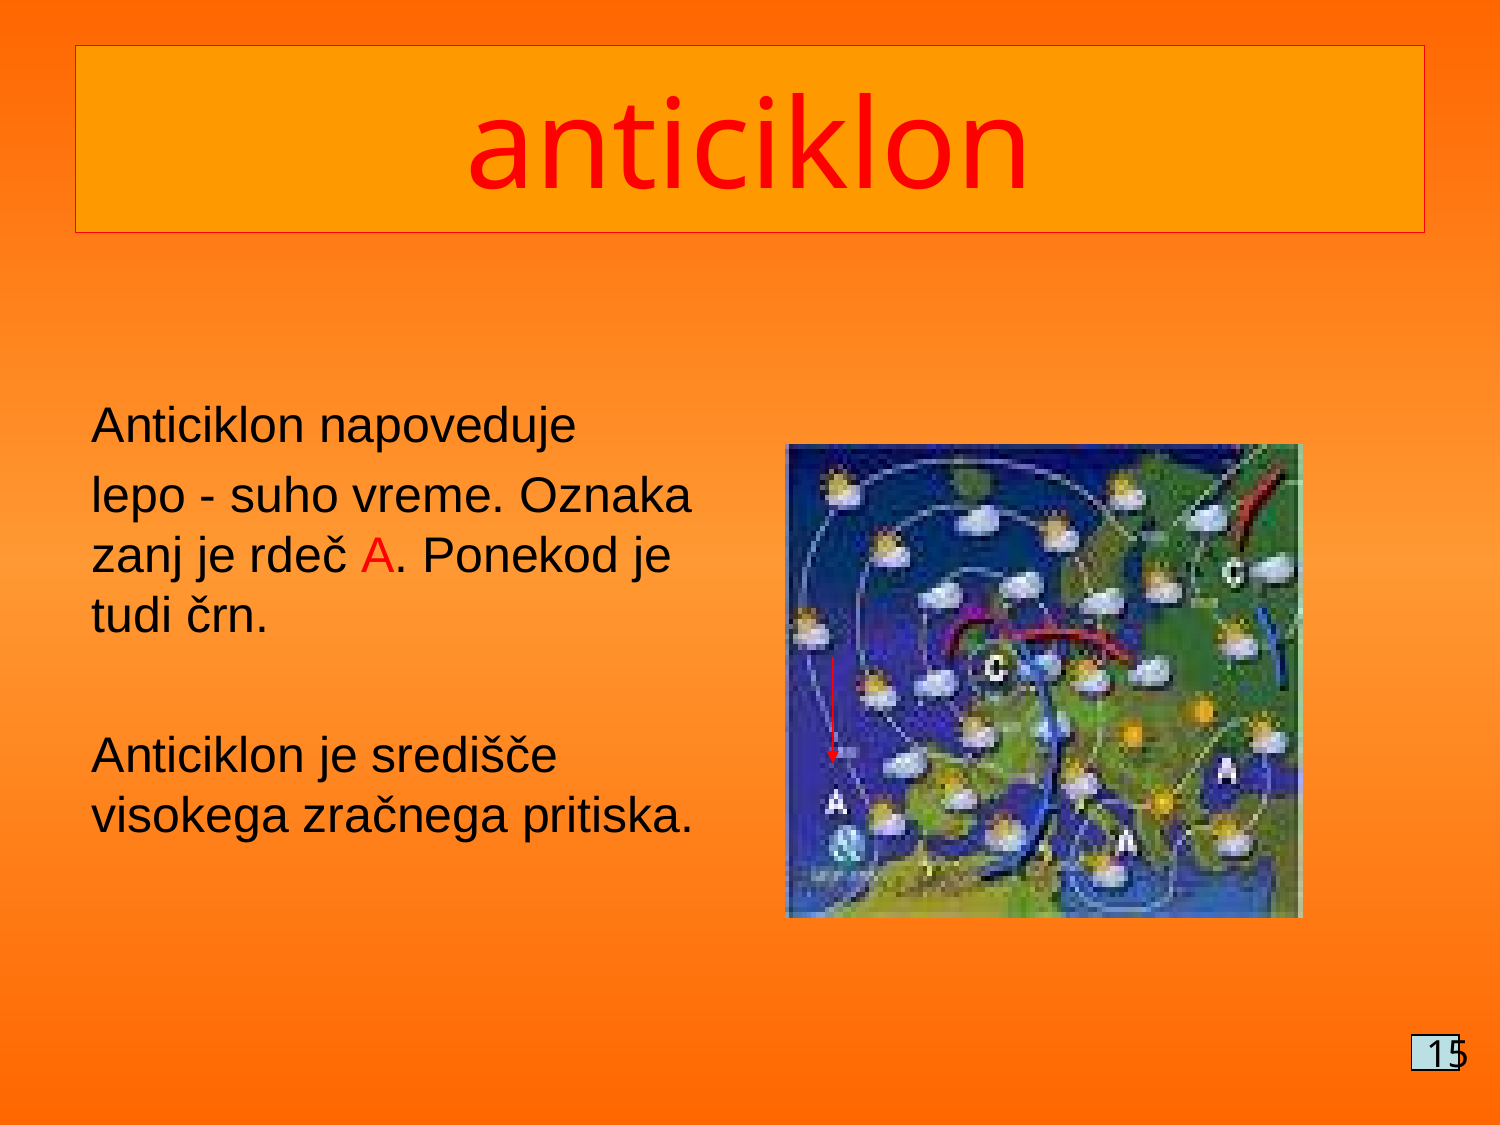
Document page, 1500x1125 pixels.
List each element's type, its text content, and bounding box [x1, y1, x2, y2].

list Anticiklon napoveduje lepo - suho vreme. Oznaka zanj je rdeč A. Ponekod je tudi črn. Anticiklon je središče visokega zračnega pritiska. [76, 385, 740, 858]
title anticiklon [75, 45, 1425, 233]
text_box 15 [1453, 1043, 1459, 1051]
picture [785, 444, 1303, 918]
text_box 15 [1411, 1034, 1459, 1071]
